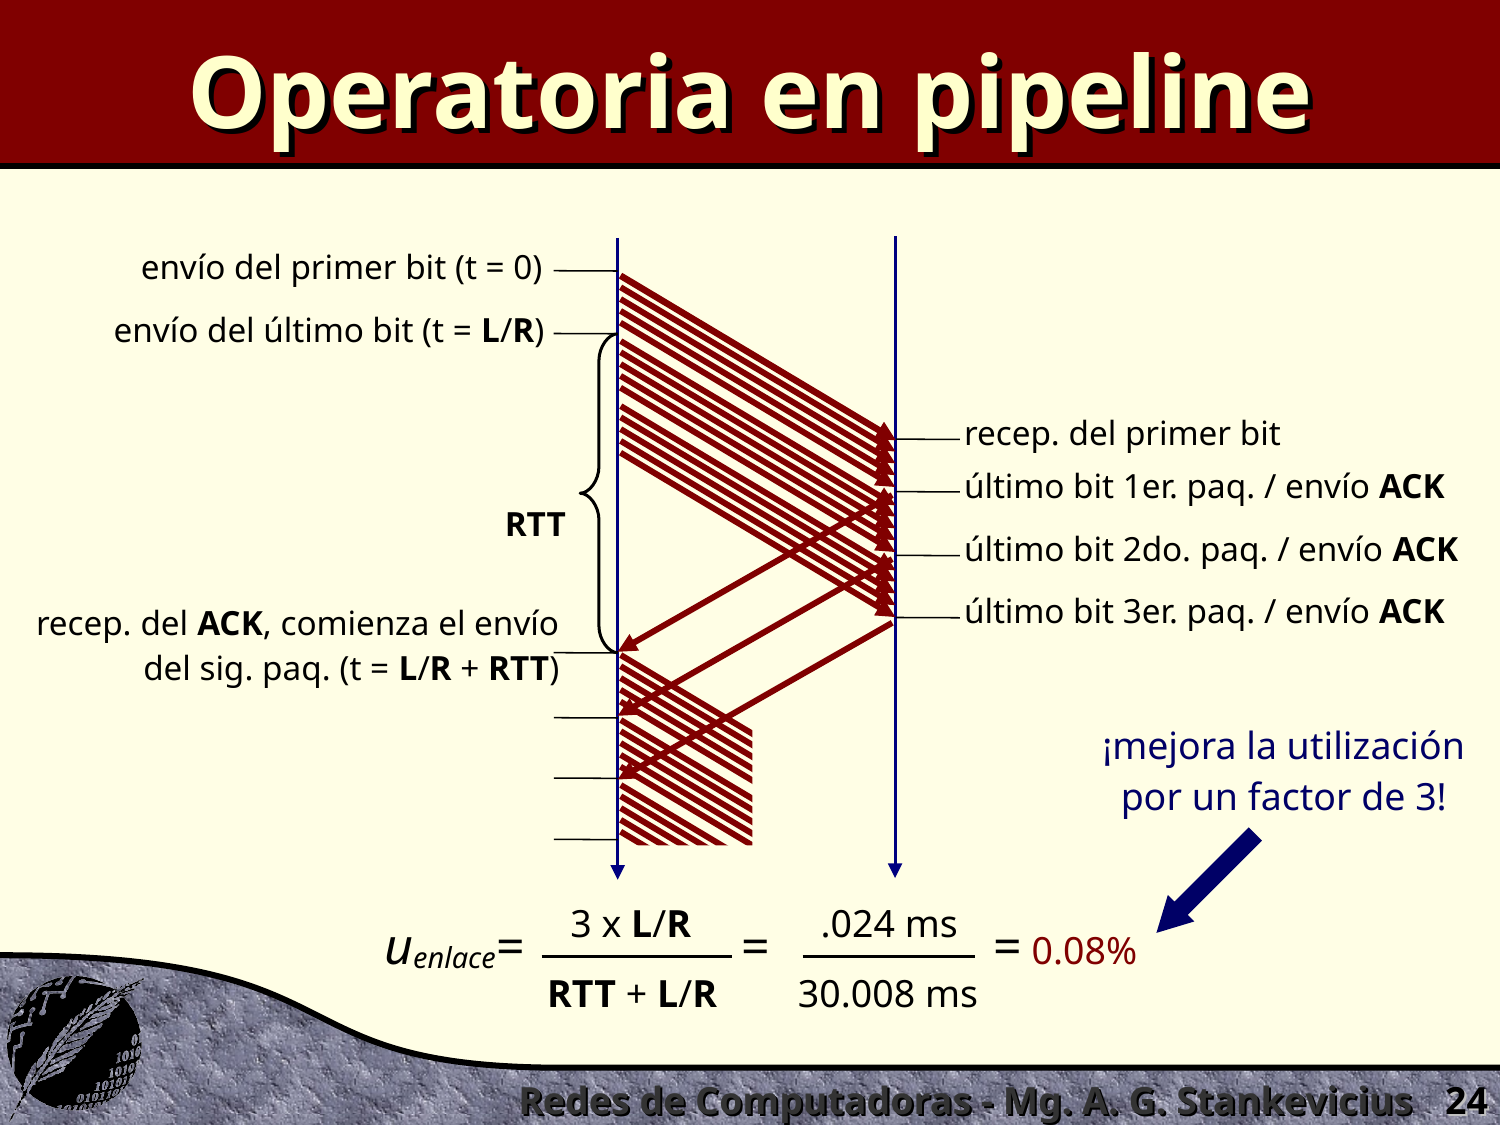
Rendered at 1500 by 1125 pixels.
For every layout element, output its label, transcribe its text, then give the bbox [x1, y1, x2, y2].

text_box [631, 720, 877, 879]
text_box último bit 1er. paq. / envío ACK [949, 455, 1458, 517]
text_box 3 x L/R [555, 889, 717, 955]
text_box ¡mejora la utilización por un factor de 3! [1087, 712, 1478, 832]
text_box [1156, 832, 1262, 933]
text_box uenlace= [369, 903, 544, 991]
text_box = 0.08% [978, 903, 1168, 975]
text_box RTT + L/R [532, 960, 744, 1028]
text_box RTT [490, 493, 588, 555]
picture [790, 1100, 795, 1110]
picture [0, 959, 1500, 1125]
text_box último bit 3er. paq. / envío ACK [949, 581, 1463, 643]
text_box envío del primer bit (t = 0) [126, 236, 568, 298]
text_box 30.008 ms [783, 960, 996, 1028]
text_box .024 ms [805, 889, 973, 955]
text_box = [727, 903, 796, 974]
picture [1047, 1100, 1054, 1110]
text_box envío del último bit (t = L/R) [98, 299, 568, 361]
text_box último bit 2do. paq. / envío ACK [949, 519, 1466, 581]
text_box recep. del primer bit [949, 402, 1300, 455]
title Operatoria en pipeline [15, 5, 1485, 160]
text_box recep. del ACK, comienza el envío del sig. paq. (t = L/R + RTT) [21, 592, 566, 701]
